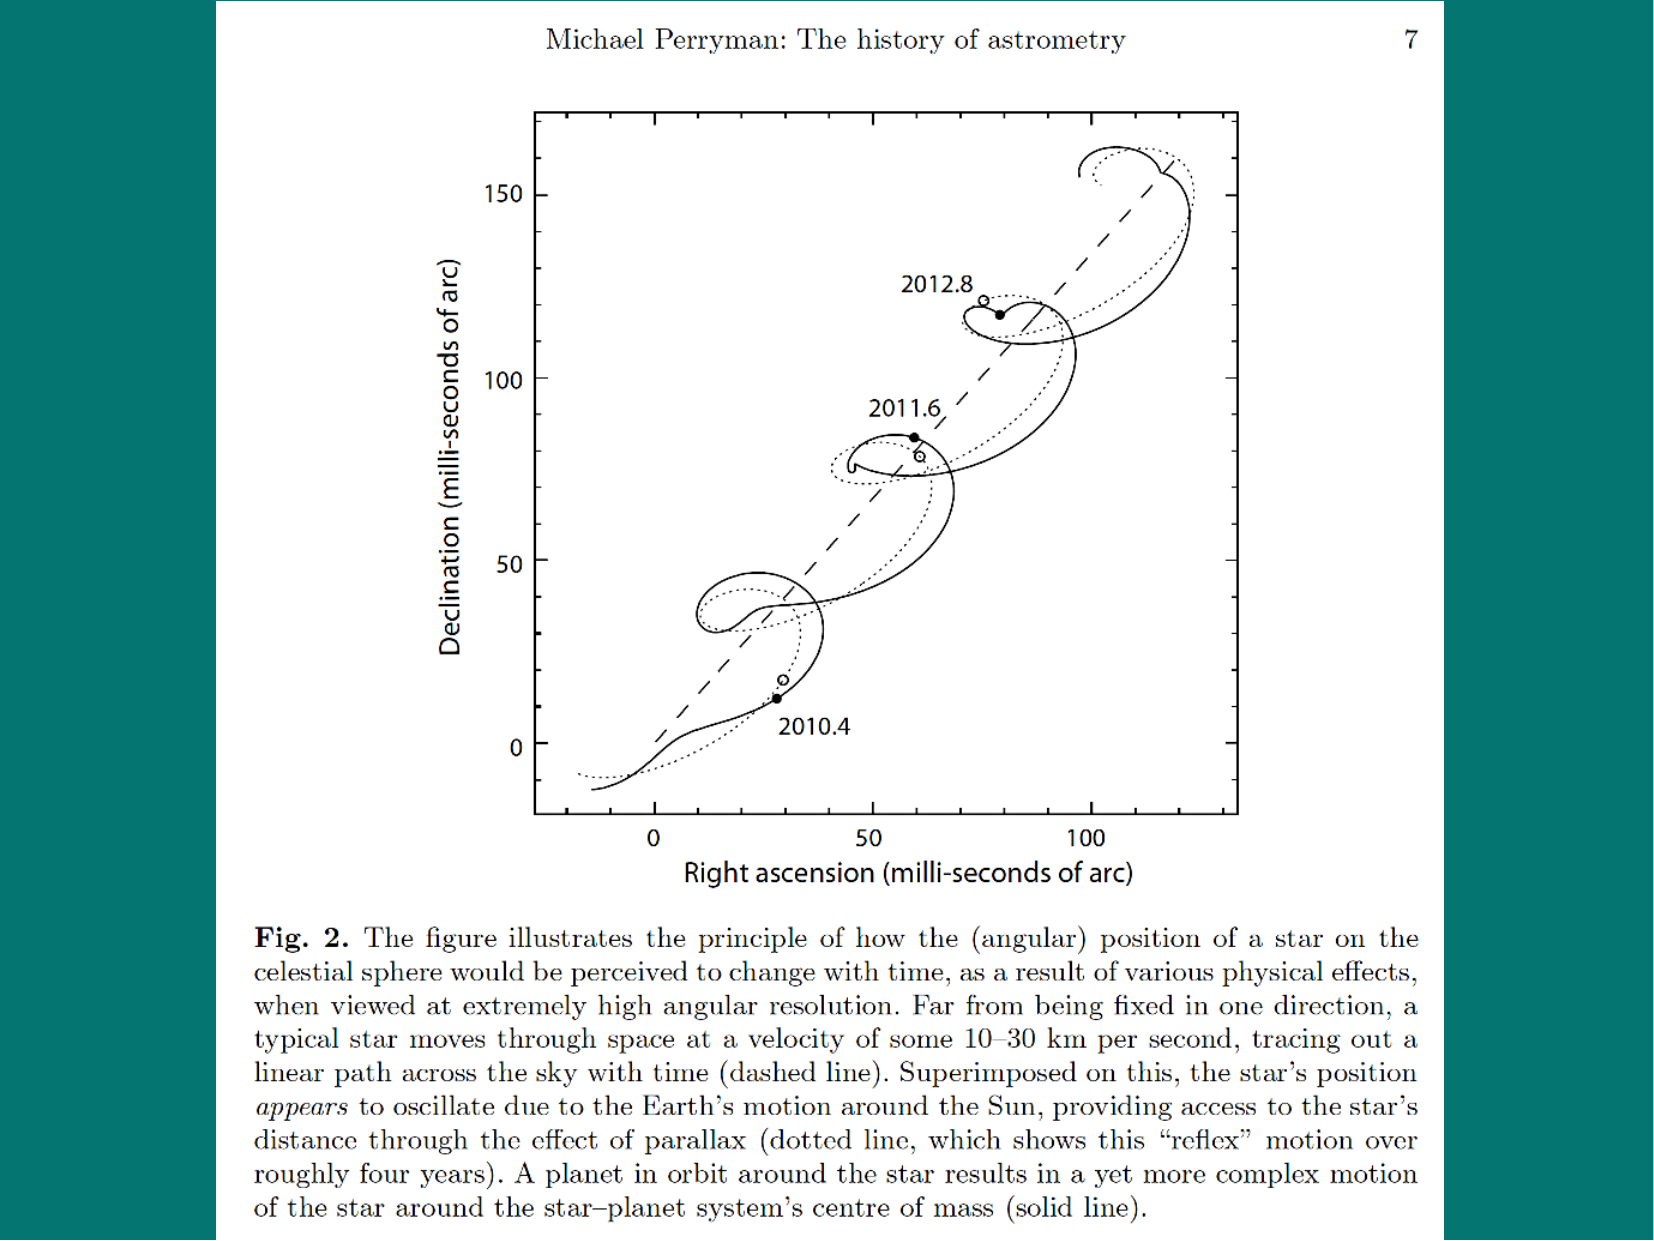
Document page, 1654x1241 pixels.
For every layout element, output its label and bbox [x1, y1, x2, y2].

picture [216, 1, 1444, 1241]
